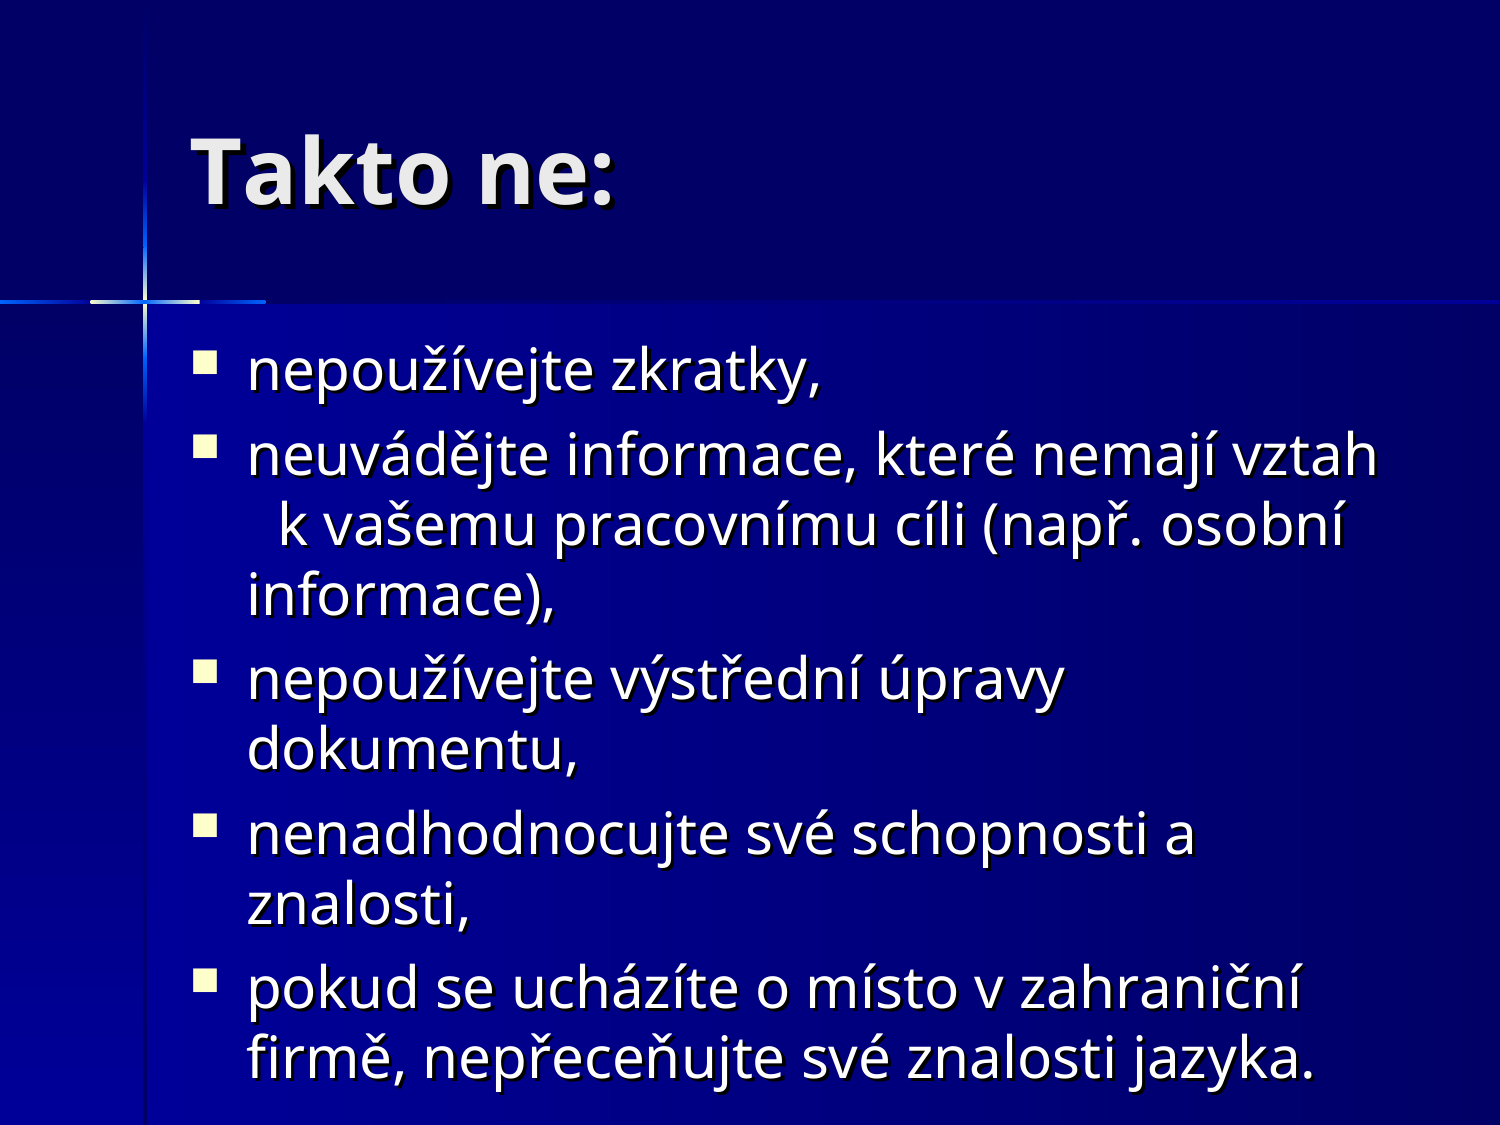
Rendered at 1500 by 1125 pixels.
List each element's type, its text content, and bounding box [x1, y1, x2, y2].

title Takto ne: [174, 49, 1413, 285]
list nepoužívejte zkratky, neuvádějte informace, které nemají vztah k vašemu pracovnímu cíli (např. osobní informace), nepoužívejte výstřední úpravy dokumentu, nenadhodnocujte své schopnosti a znalosti, pokud se ucházíte o místo v zahraniční firmě, nepřeceňujte své znalosti jazyka. [174, 324, 1413, 1001]
